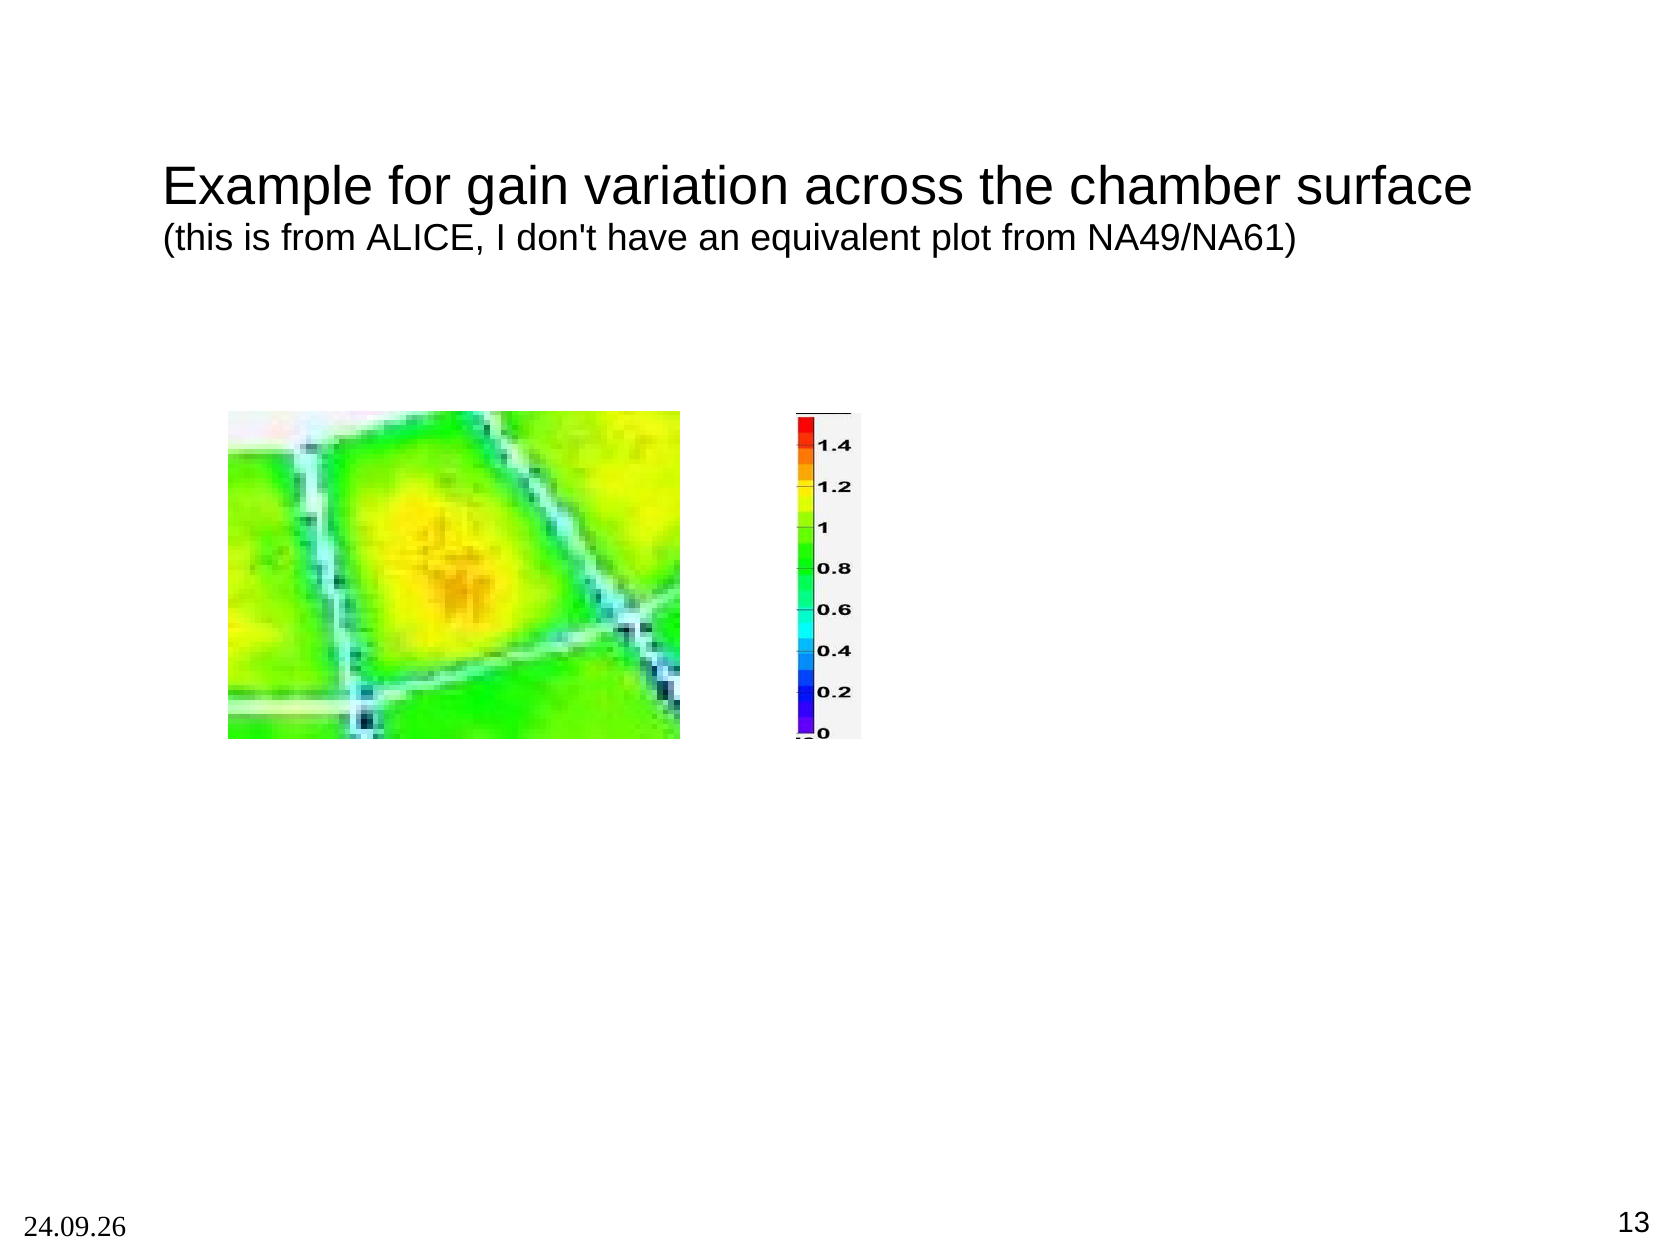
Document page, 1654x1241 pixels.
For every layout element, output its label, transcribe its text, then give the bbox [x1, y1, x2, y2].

text_box Example for gain variation across the chamber surface (this is from ALICE, I don't have an equivalent plot from NA49/NA61) [147, 148, 1491, 266]
picture [228, 411, 680, 739]
picture [796, 413, 863, 739]
